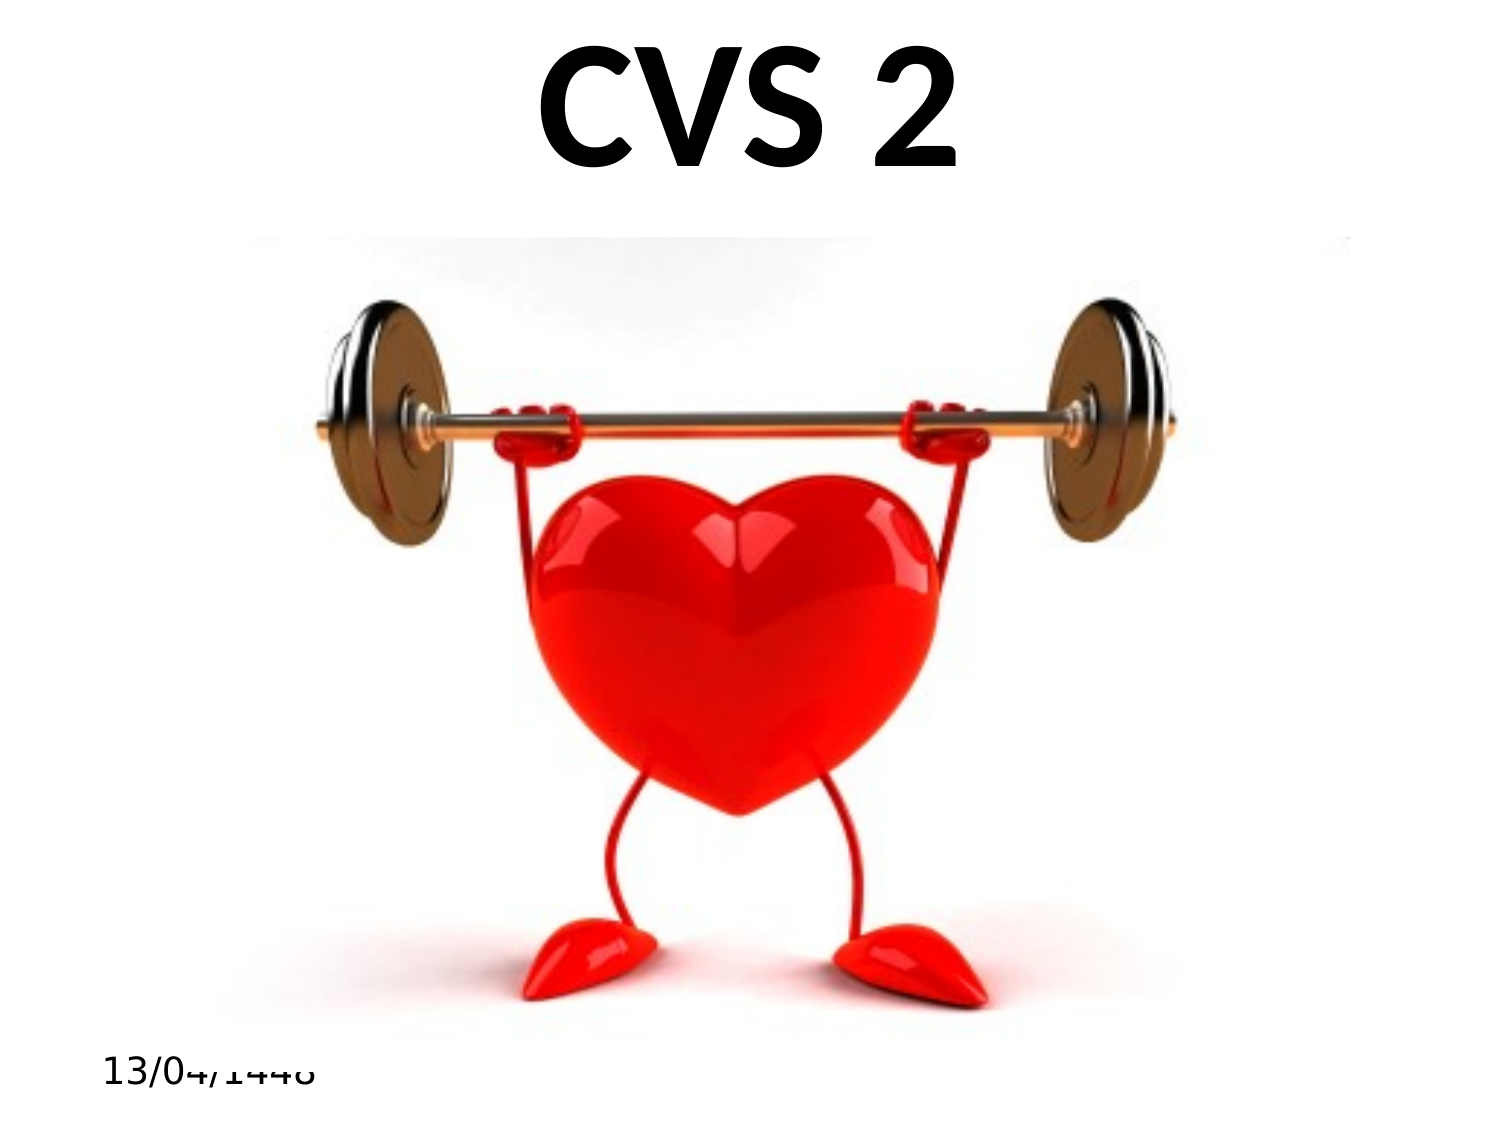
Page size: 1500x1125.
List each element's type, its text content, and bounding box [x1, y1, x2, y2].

title CVS 2 [112, 0, 1388, 242]
picture [187, 237, 1350, 1072]
